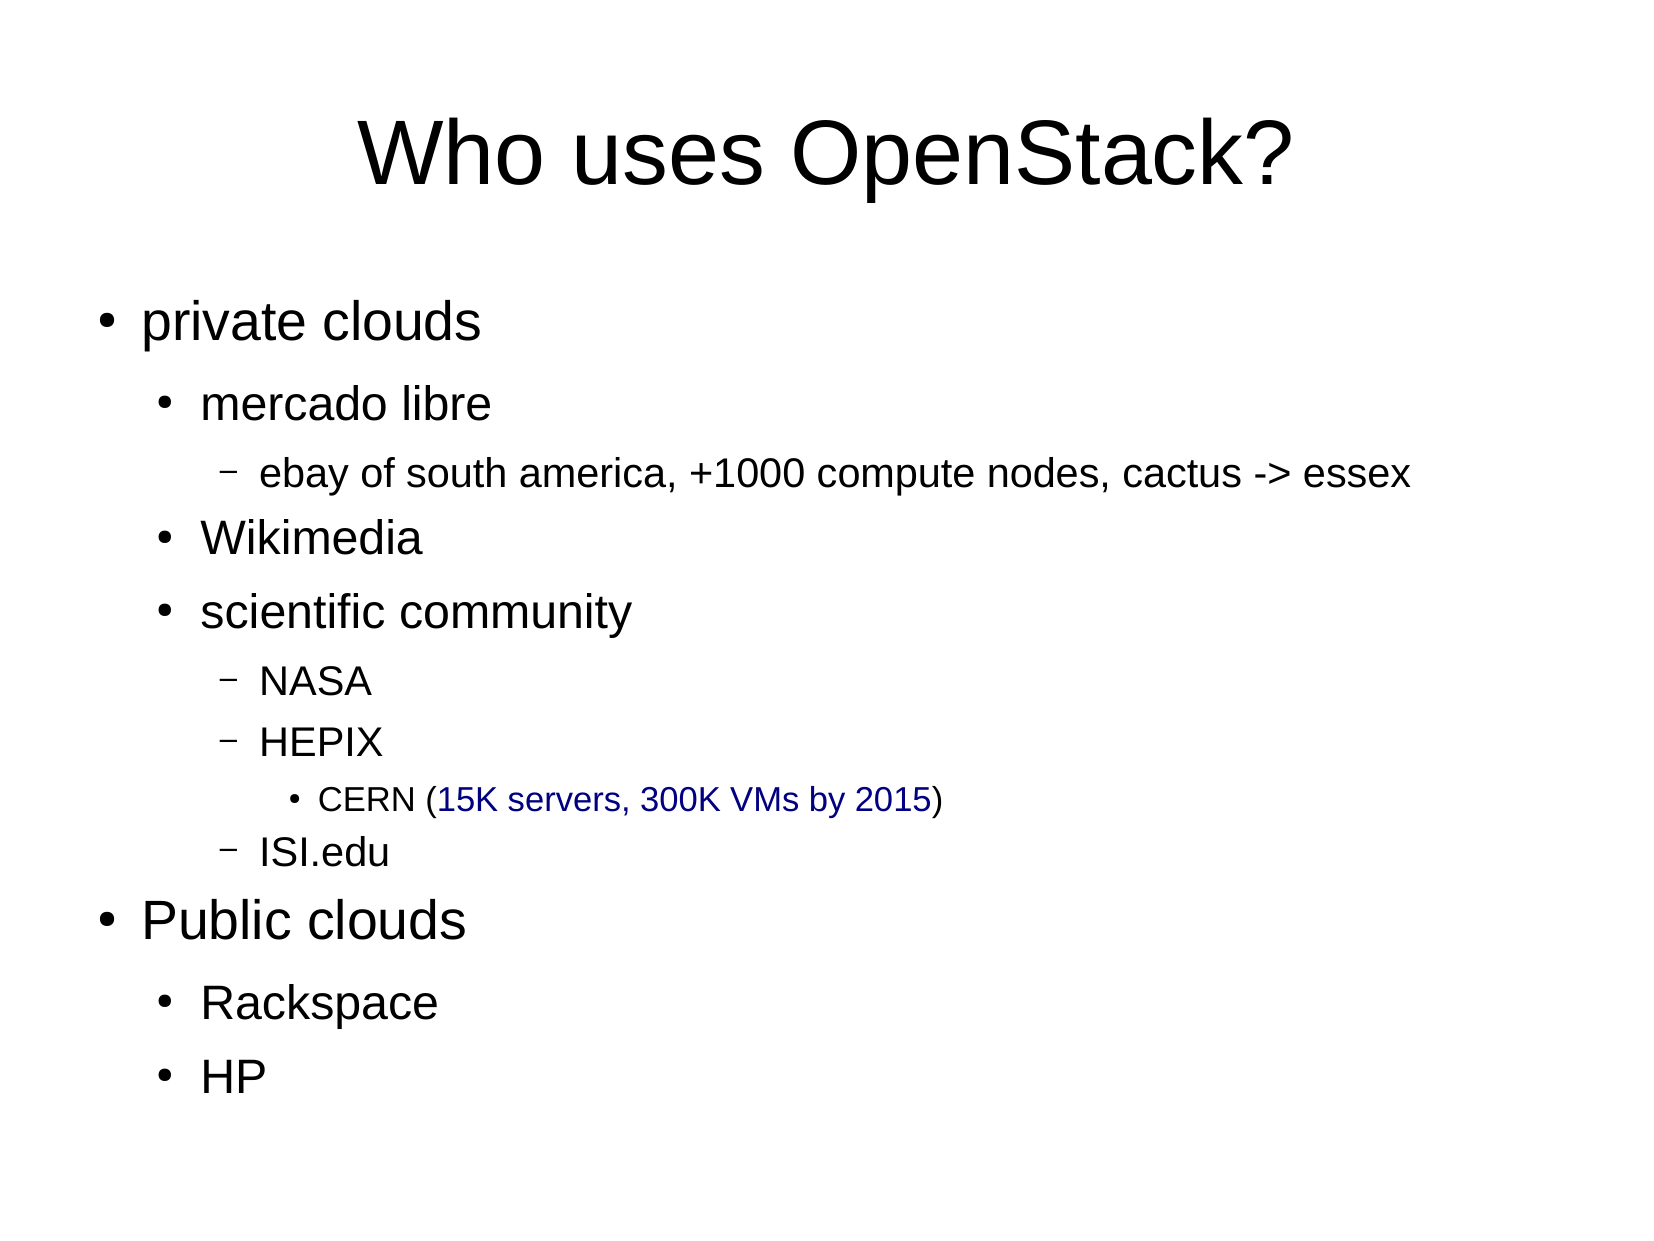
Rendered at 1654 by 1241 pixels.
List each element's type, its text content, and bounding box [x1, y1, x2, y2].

list private clouds mercado libre ebay of south america, +1000 compute nodes, cactus -> essex Wikimedia scientific community NASA HEPIX CERN (15K servers, 300K VMs by 2015) ISI.edu Public clouds Rackspace HP [82, 290, 1571, 1109]
title Who uses OpenStack? [82, 49, 1571, 257]
